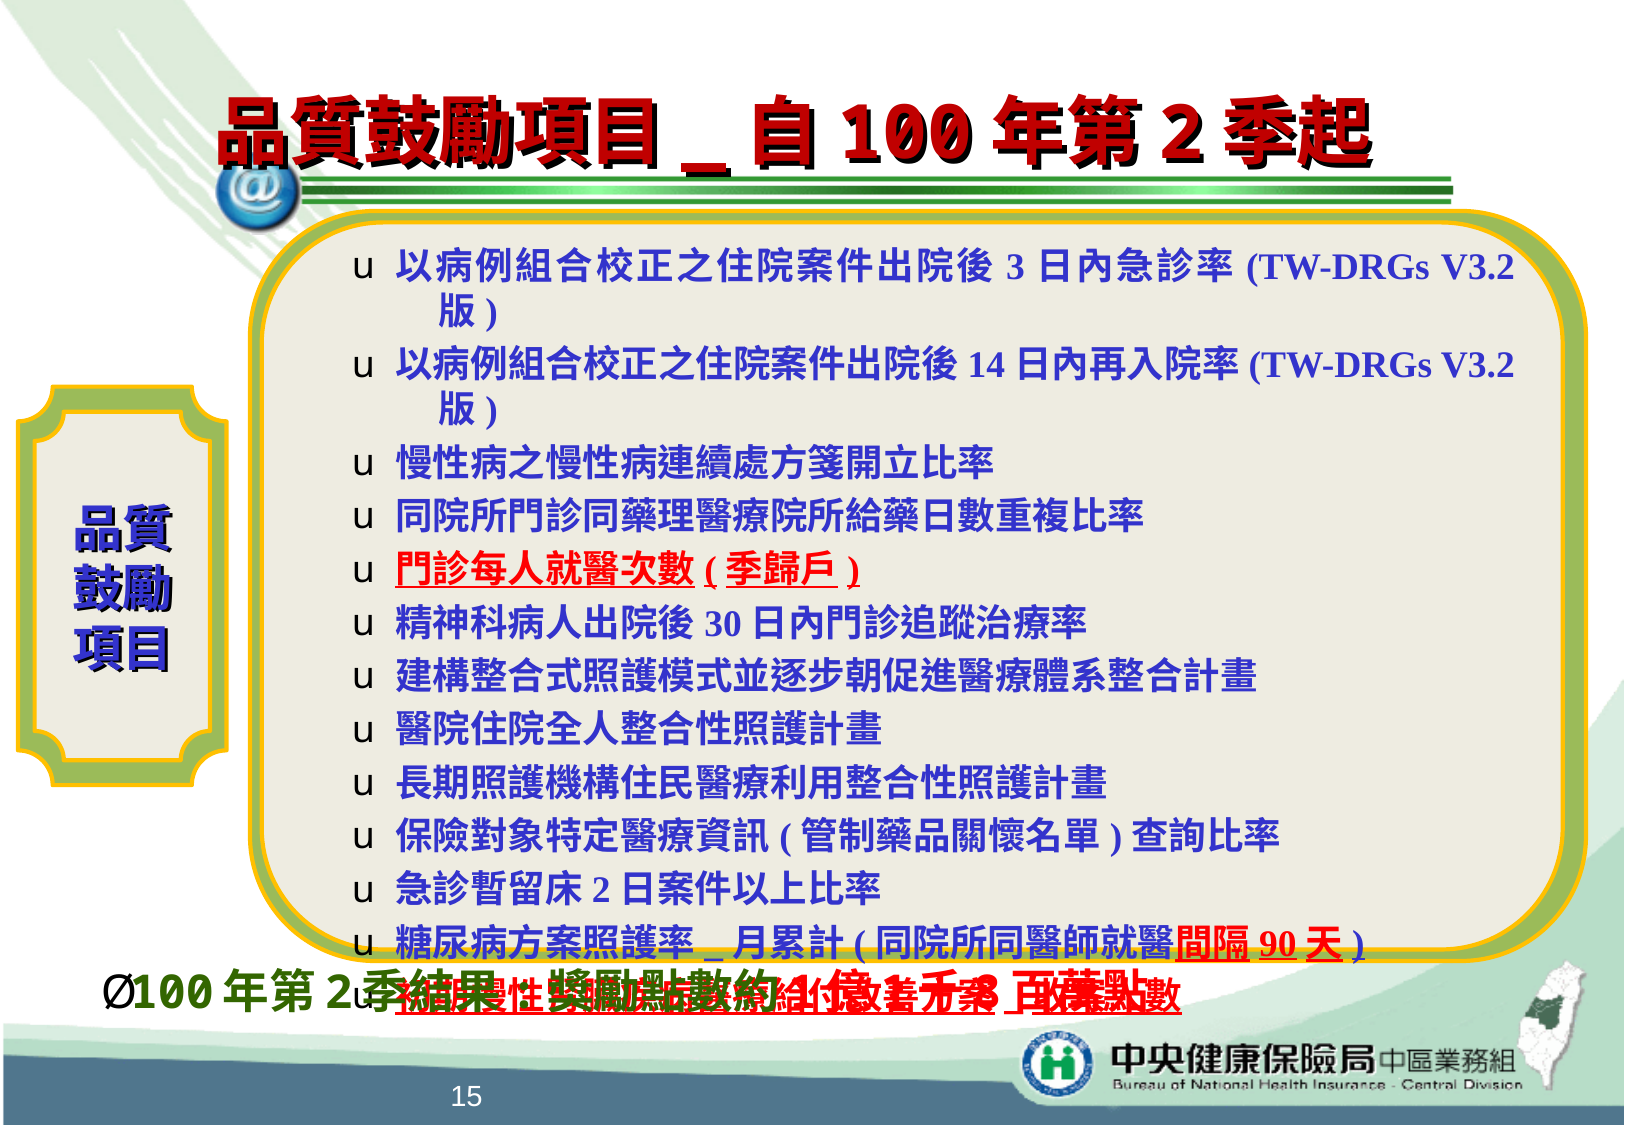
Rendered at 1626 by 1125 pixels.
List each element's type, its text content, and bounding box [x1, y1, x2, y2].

text_box [435, 1065, 815, 1125]
text_box 100年第2季結果:獎勵點數約1億1千8百萬點 [85, 937, 1434, 1043]
text_box [1540, 239, 1586, 933]
text_box 品質鼓勵項目 [34, 411, 210, 761]
text_box [17, 386, 227, 786]
text_box [302, 210, 1534, 234]
title 品質鼓勵項目_自100年第2季起 [93, 35, 1493, 223]
text_box 以病例組合校正之住院案件出院後3日內急診率(TW-DRGs V3.2版) 以病例組合校正之住院案件出院後14日內再入院率(TW-DRGs V3.2版) 慢性病之慢性病連續處方箋開立比率 同院所門診同藥理醫療院所給藥日數重複比率 門診每人就醫次數(季歸戶) 精神科病人出院後30日內門診追蹤治療率 建構整合式照護模式並逐步朝促進醫療體系整合計畫 醫院住院全人整合性照護計畫 長期照護機構住民醫療利用整合性照護計畫 保險對象特定醫療資訊(管制藥品關懷名單)查詢比率 急診暫留床2日案件以上比率 糖尿病方案照護率_月累計(同院所同醫師就醫間隔90天) 初期慢性腎臟疾病醫療給付改善方案_收案人數 [249, 234, 1540, 973]
